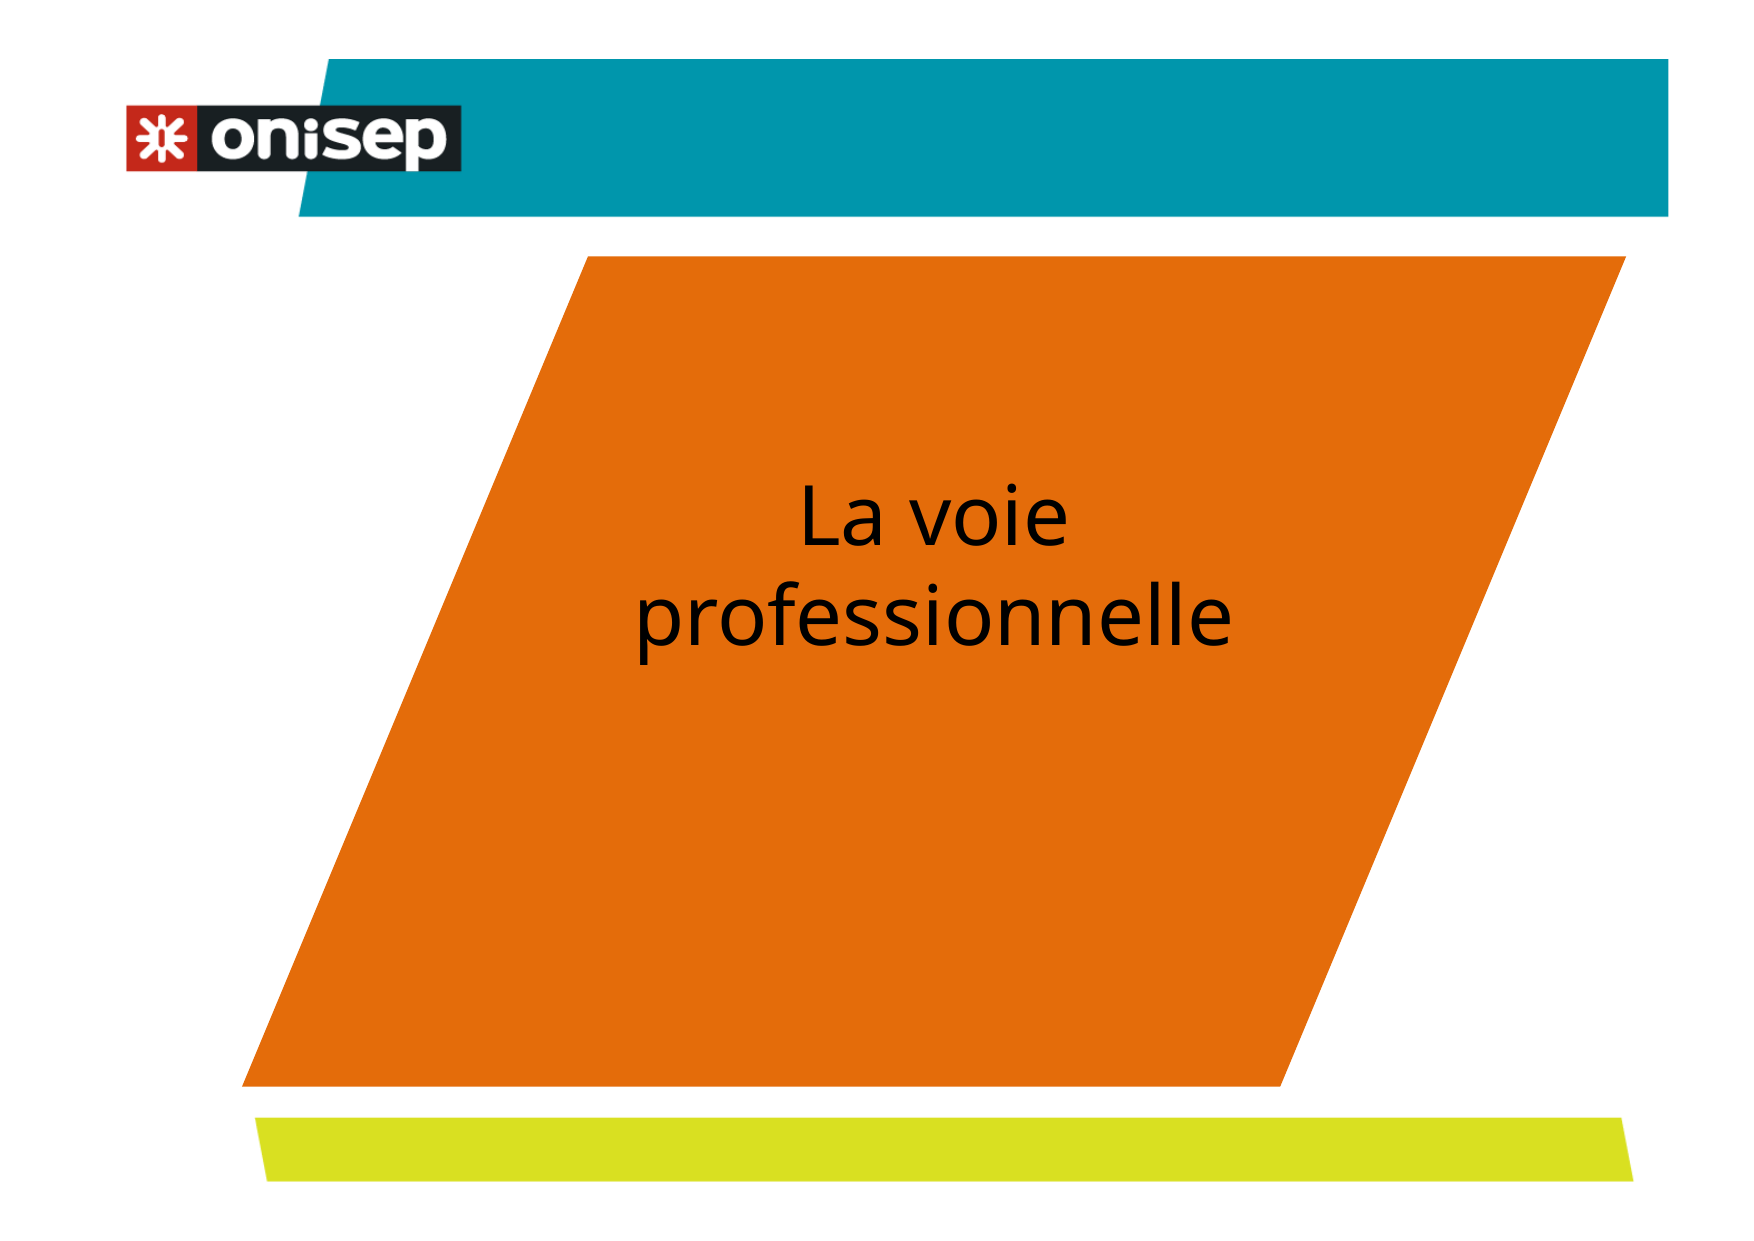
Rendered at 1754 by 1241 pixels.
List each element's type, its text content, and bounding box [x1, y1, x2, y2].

picture [59, 59, 1669, 1182]
text_box La voie professionnelle [241, 256, 1627, 1087]
